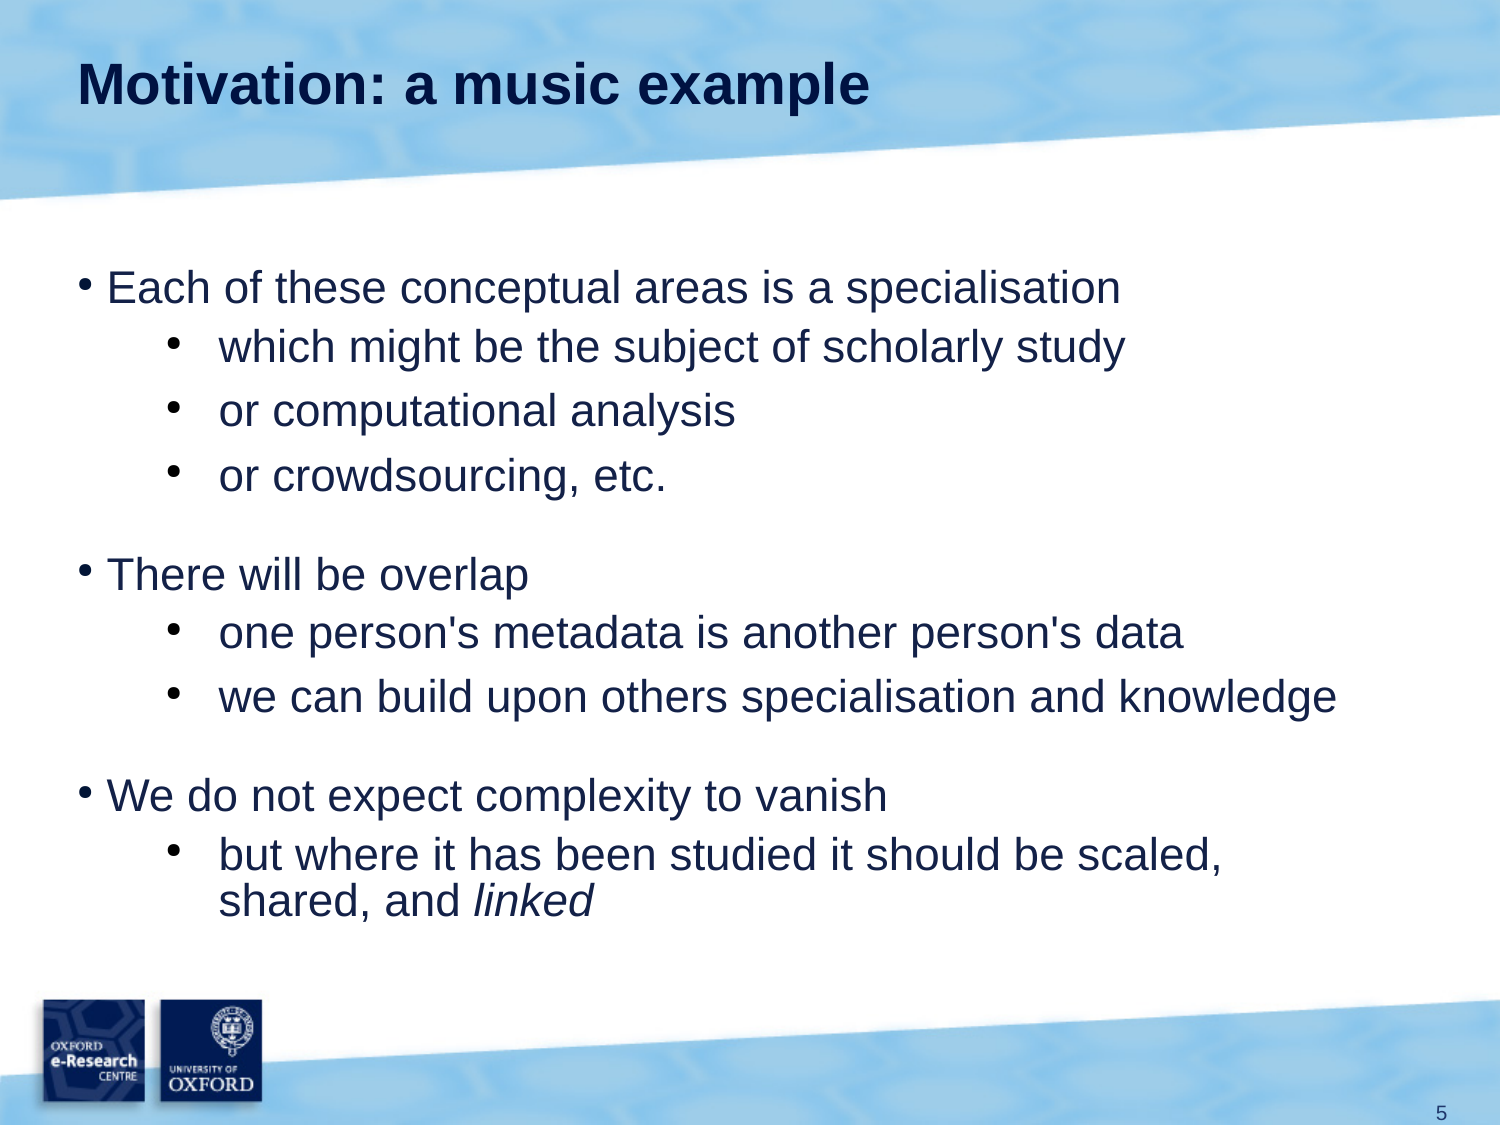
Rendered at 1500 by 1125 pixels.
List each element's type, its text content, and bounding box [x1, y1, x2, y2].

picture [0, 0, 1500, 213]
title Motivation: a music example [62, 24, 1409, 138]
list Each of these conceptual areas is a specialisation which might be the subject of scholarly study or computational analysis or crowdsourcing, etc. There will be overlap one person's metadata is another person's data we can build upon others specialisation and knowledge We do not expect complexity to vanish but where it has been studied it should be scaled, shared, and linked [62, 250, 1388, 972]
picture [0, 944, 1500, 1125]
